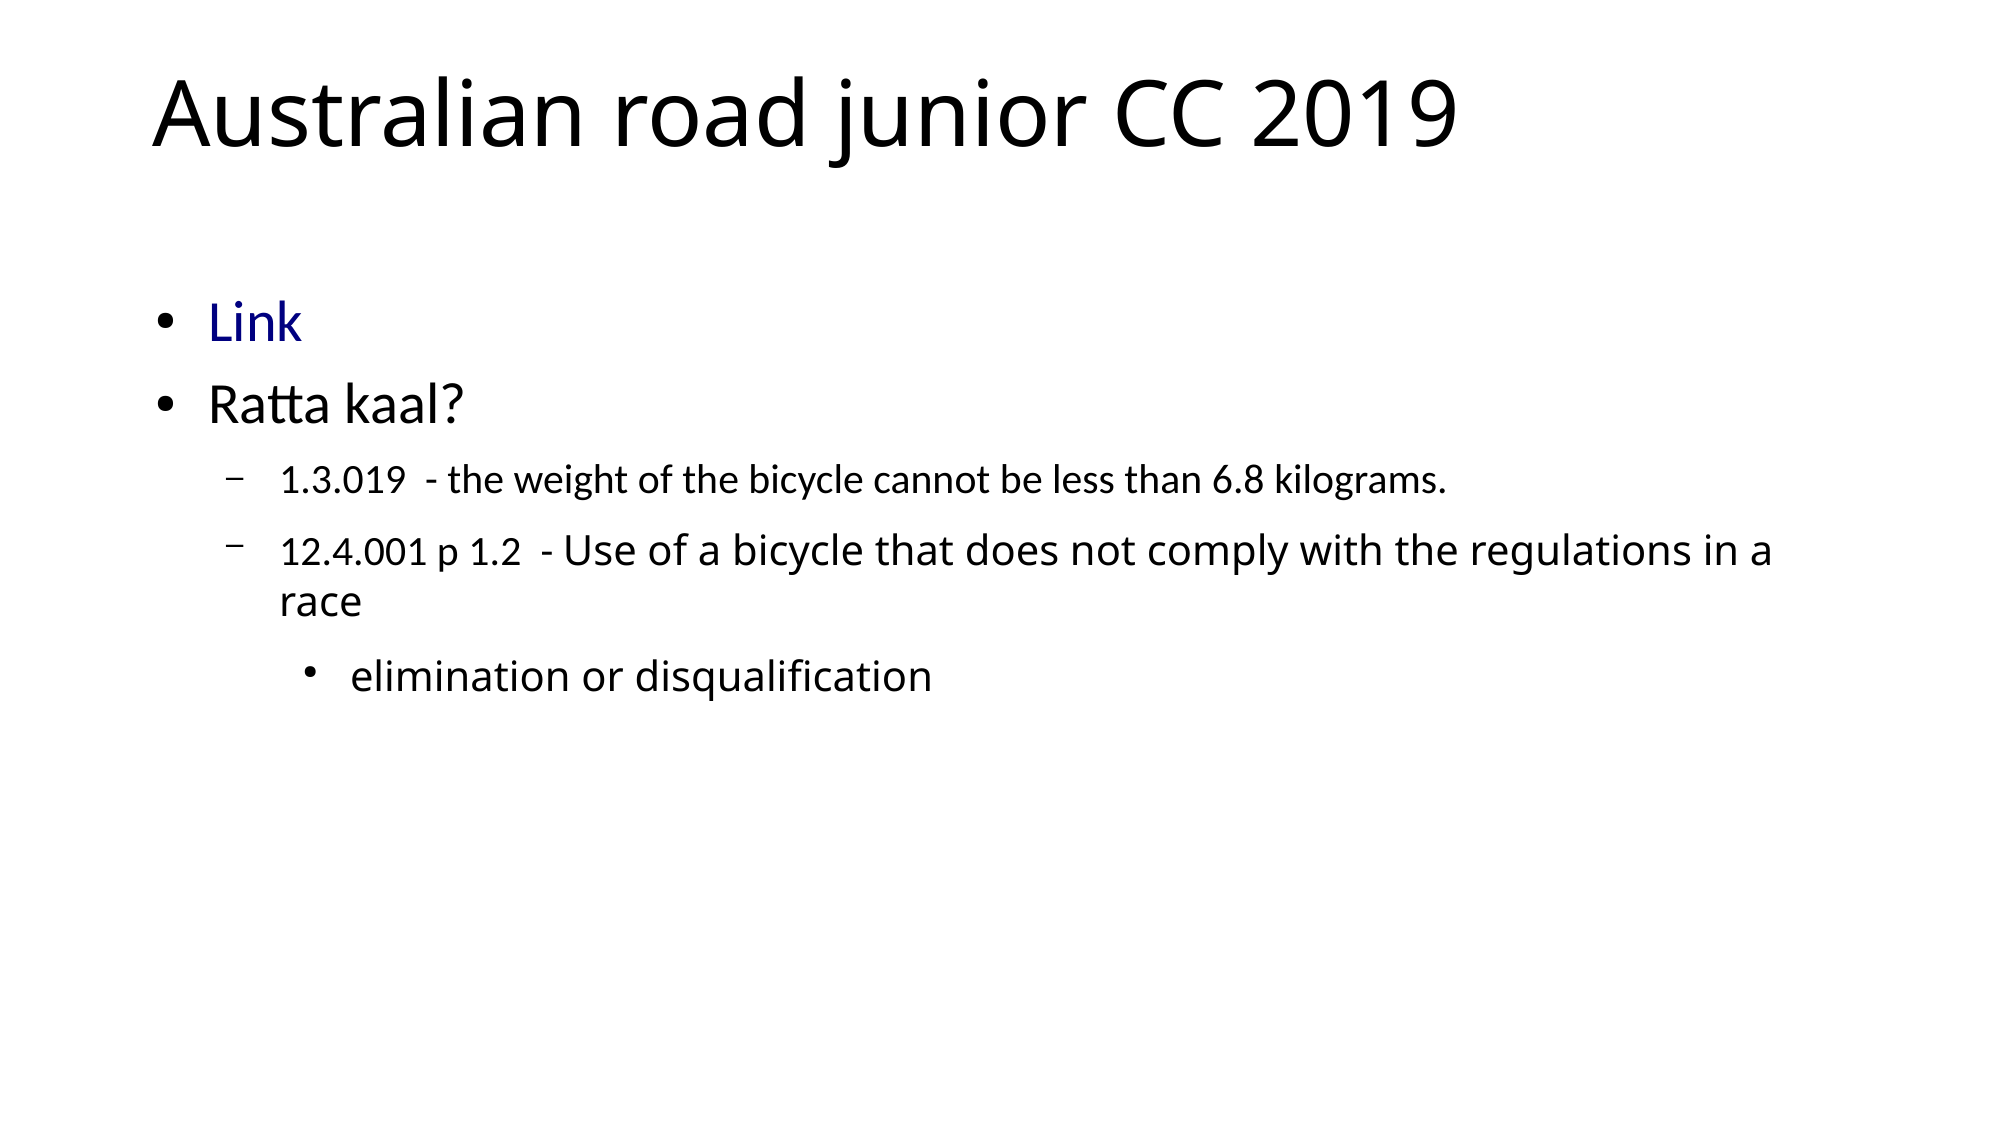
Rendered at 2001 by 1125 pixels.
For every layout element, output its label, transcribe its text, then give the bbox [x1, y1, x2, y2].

title Australian road junior CC 2019 [137, 59, 1863, 278]
list Link Ratta kaal? 1.3.019 - the weight of the bicycle cannot be less than 6.8 kilograms. 12.4.001 p 1.2 - Use of a bicycle that does not comply with the regulations in a race elimination or disqualification [137, 299, 1863, 1042]
